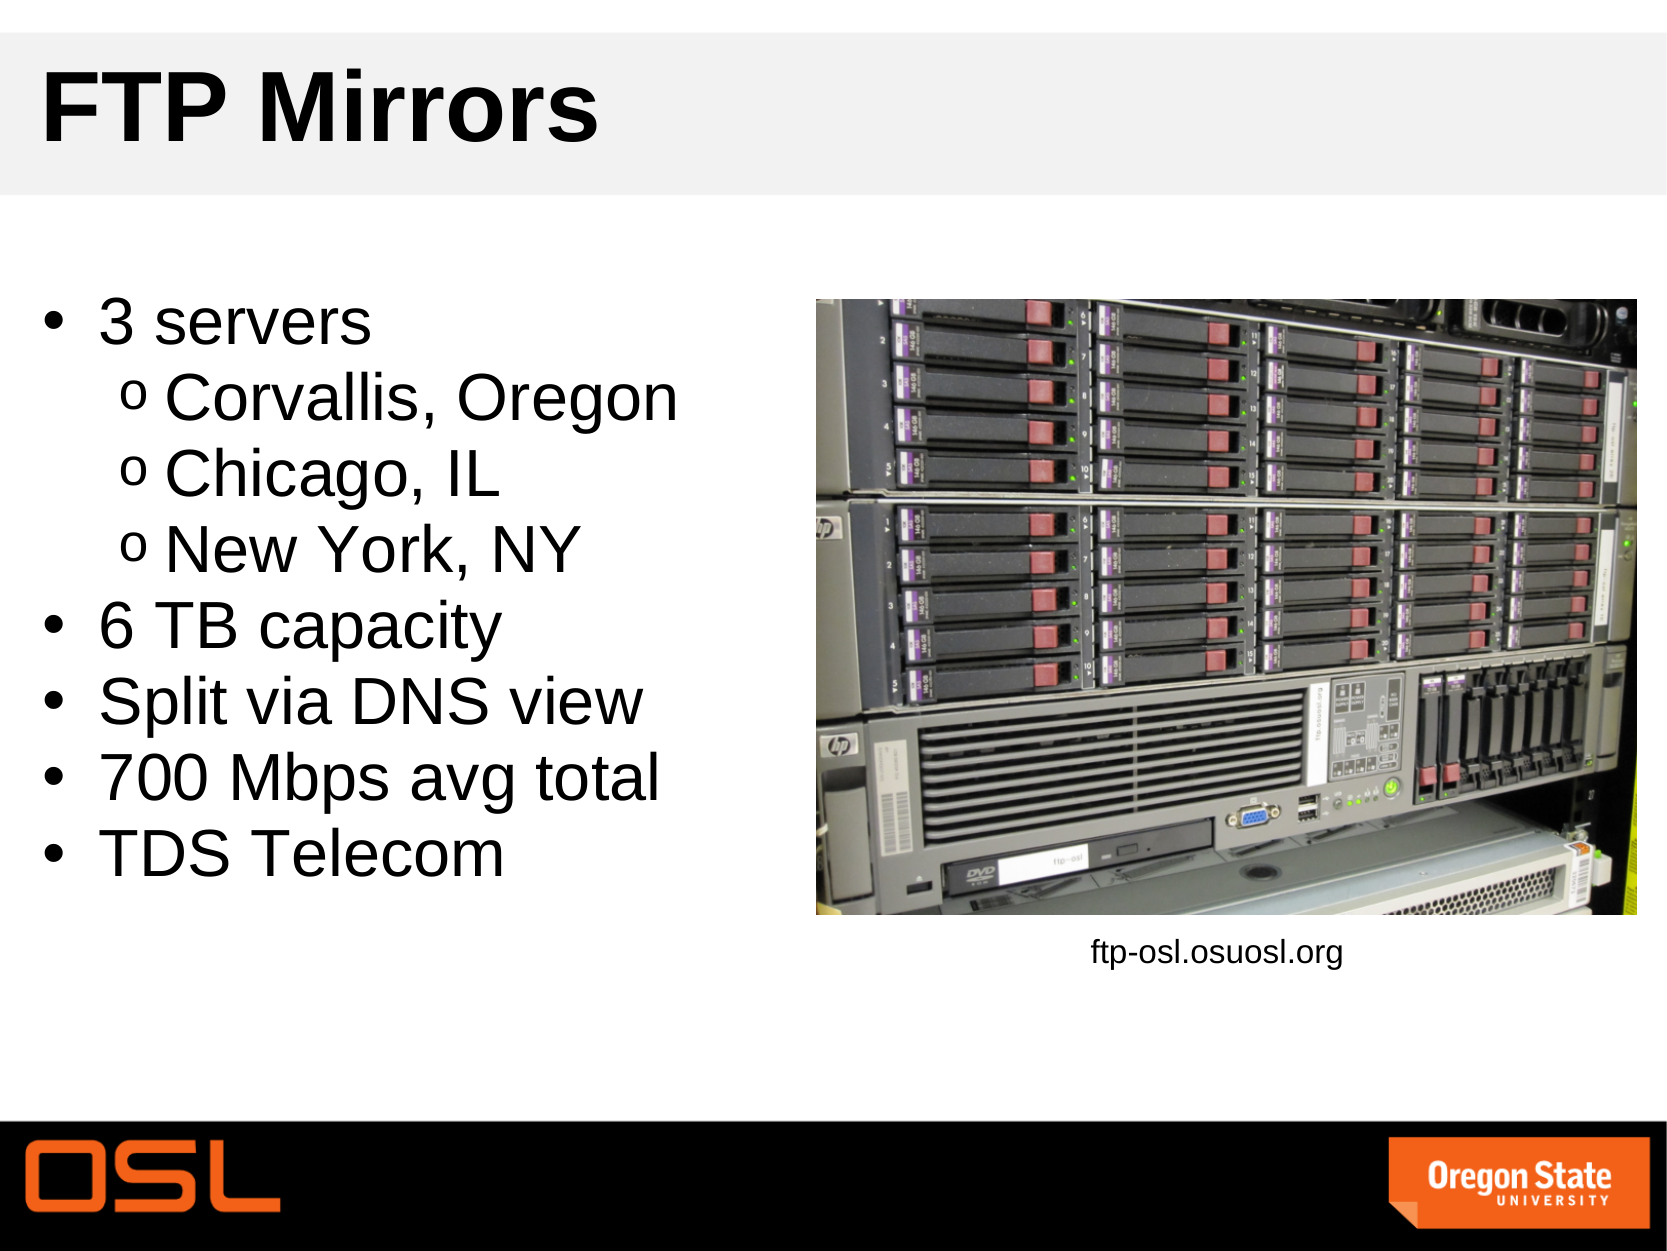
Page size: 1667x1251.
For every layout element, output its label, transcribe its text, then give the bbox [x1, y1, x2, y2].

picture [0, 0, 1667, 1251]
text_box ftp-osl.osuosl.org [1090, 933, 1391, 972]
list 3 servers Corvallis, Oregon Chicago, IL New York, NY 6 TB capacity Split via DNS view 700 Mbps avg total TDS Telecom [23, 283, 857, 961]
title FTP Mirrors [40, 50, 1627, 201]
